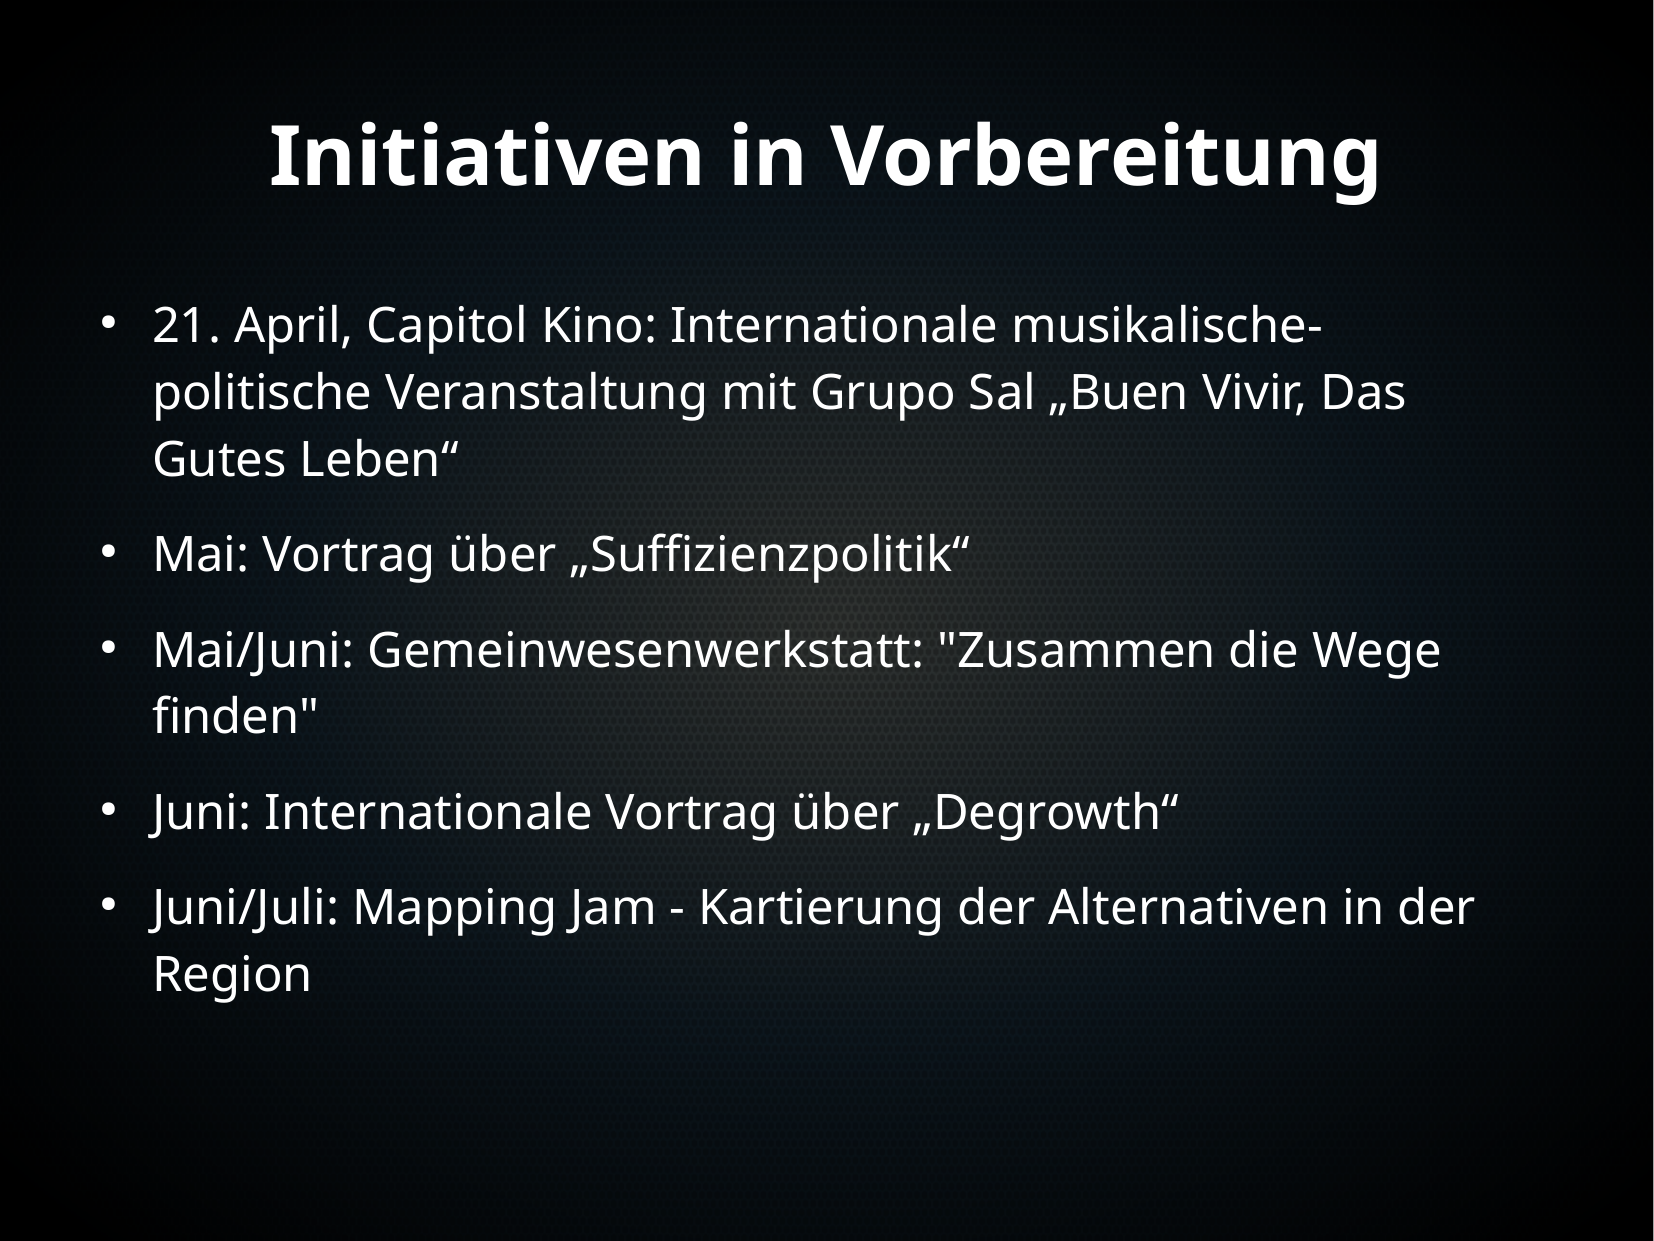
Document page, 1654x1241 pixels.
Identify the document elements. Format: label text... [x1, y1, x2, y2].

picture [0, 0, 1654, 1241]
list 21. April, Capitol Kino: Internationale musikalische-politische Veranstaltung mit Grupo Sal „Buen Vivir, Das Gutes Leben“ Mai: Vortrag über „Suffizienzpolitik“ Mai/Juni: Gemeinwesenwerkstatt: "Zusammen die Wege finden" Juni: Internationale Vortrag über „Degrowth“ Juni/Juli: Mapping Jam - Kartierung der Alternativen in der Region [82, 290, 1538, 1010]
title Initiativen in Vorbereitung [82, 49, 1571, 257]
